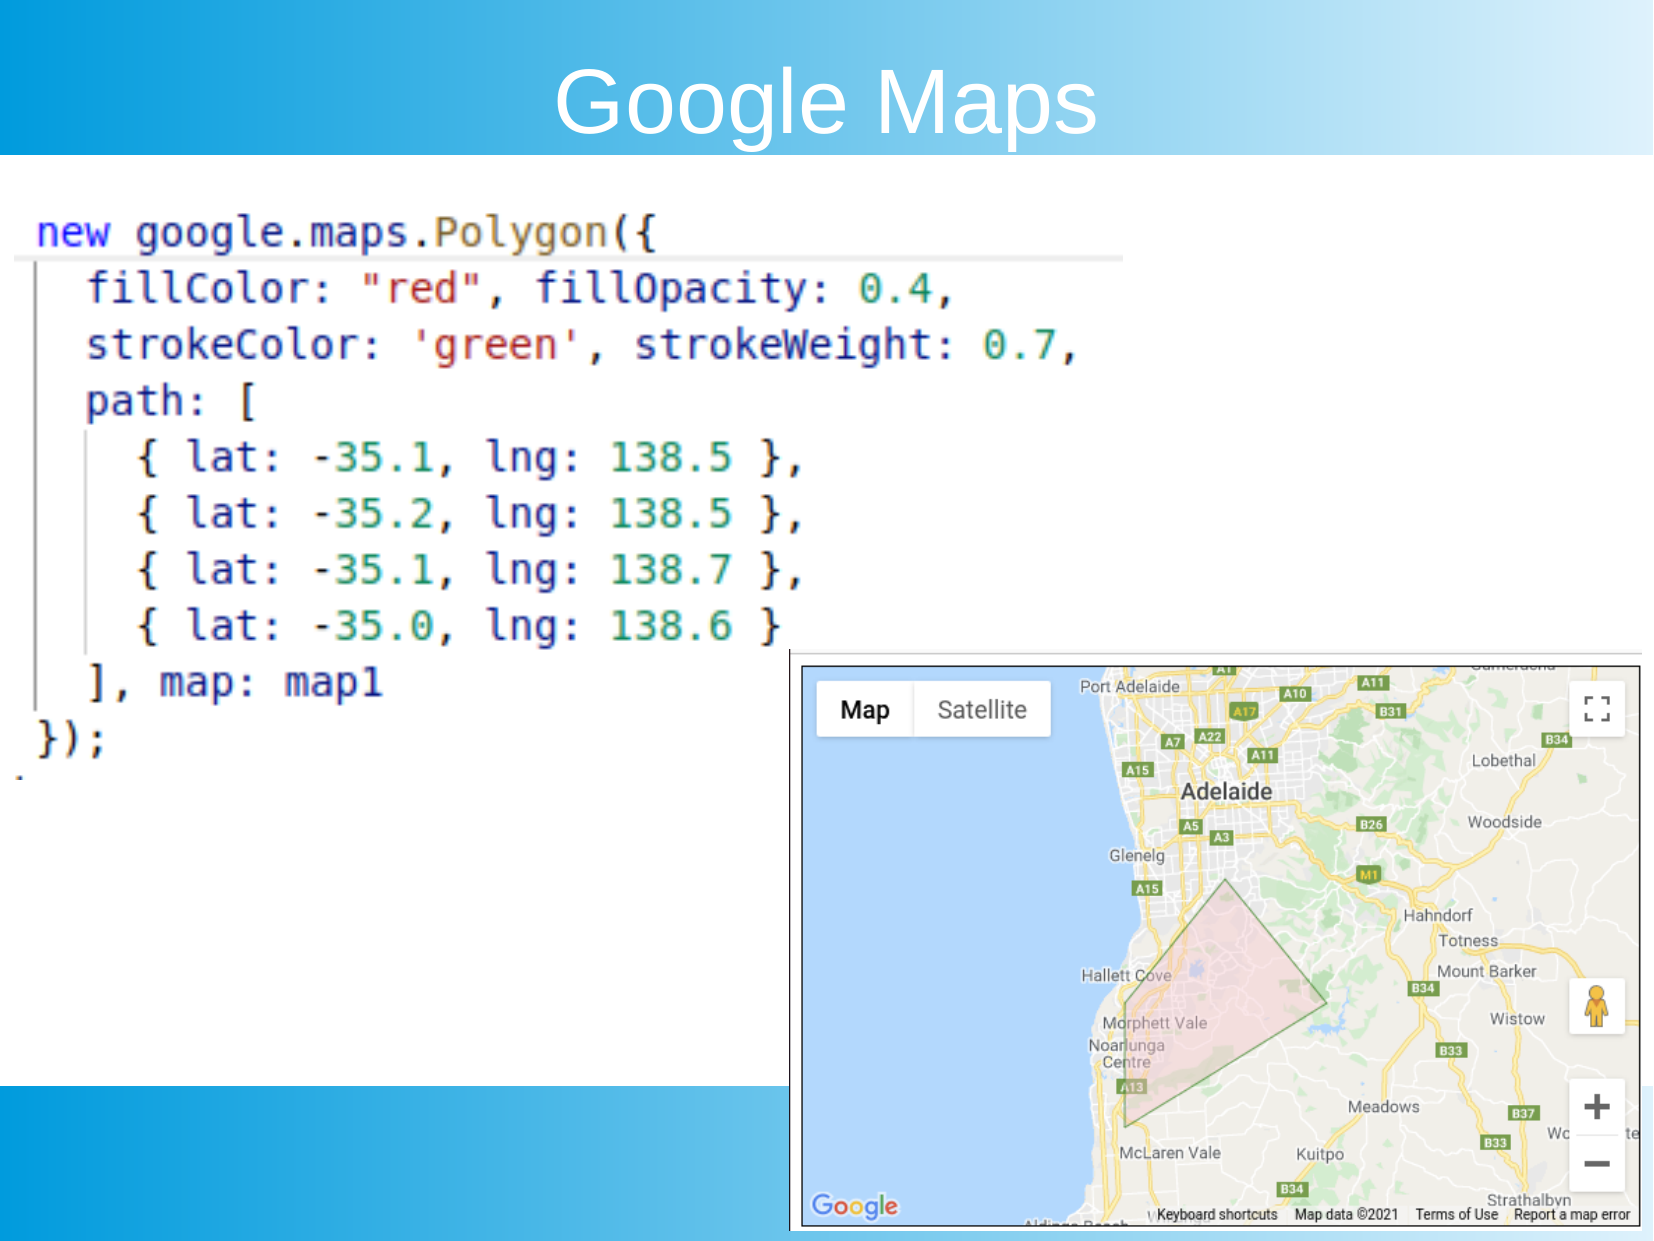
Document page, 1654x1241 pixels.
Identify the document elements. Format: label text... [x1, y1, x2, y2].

title Google Maps [82, 49, 1571, 155]
picture [14, 212, 1642, 1231]
